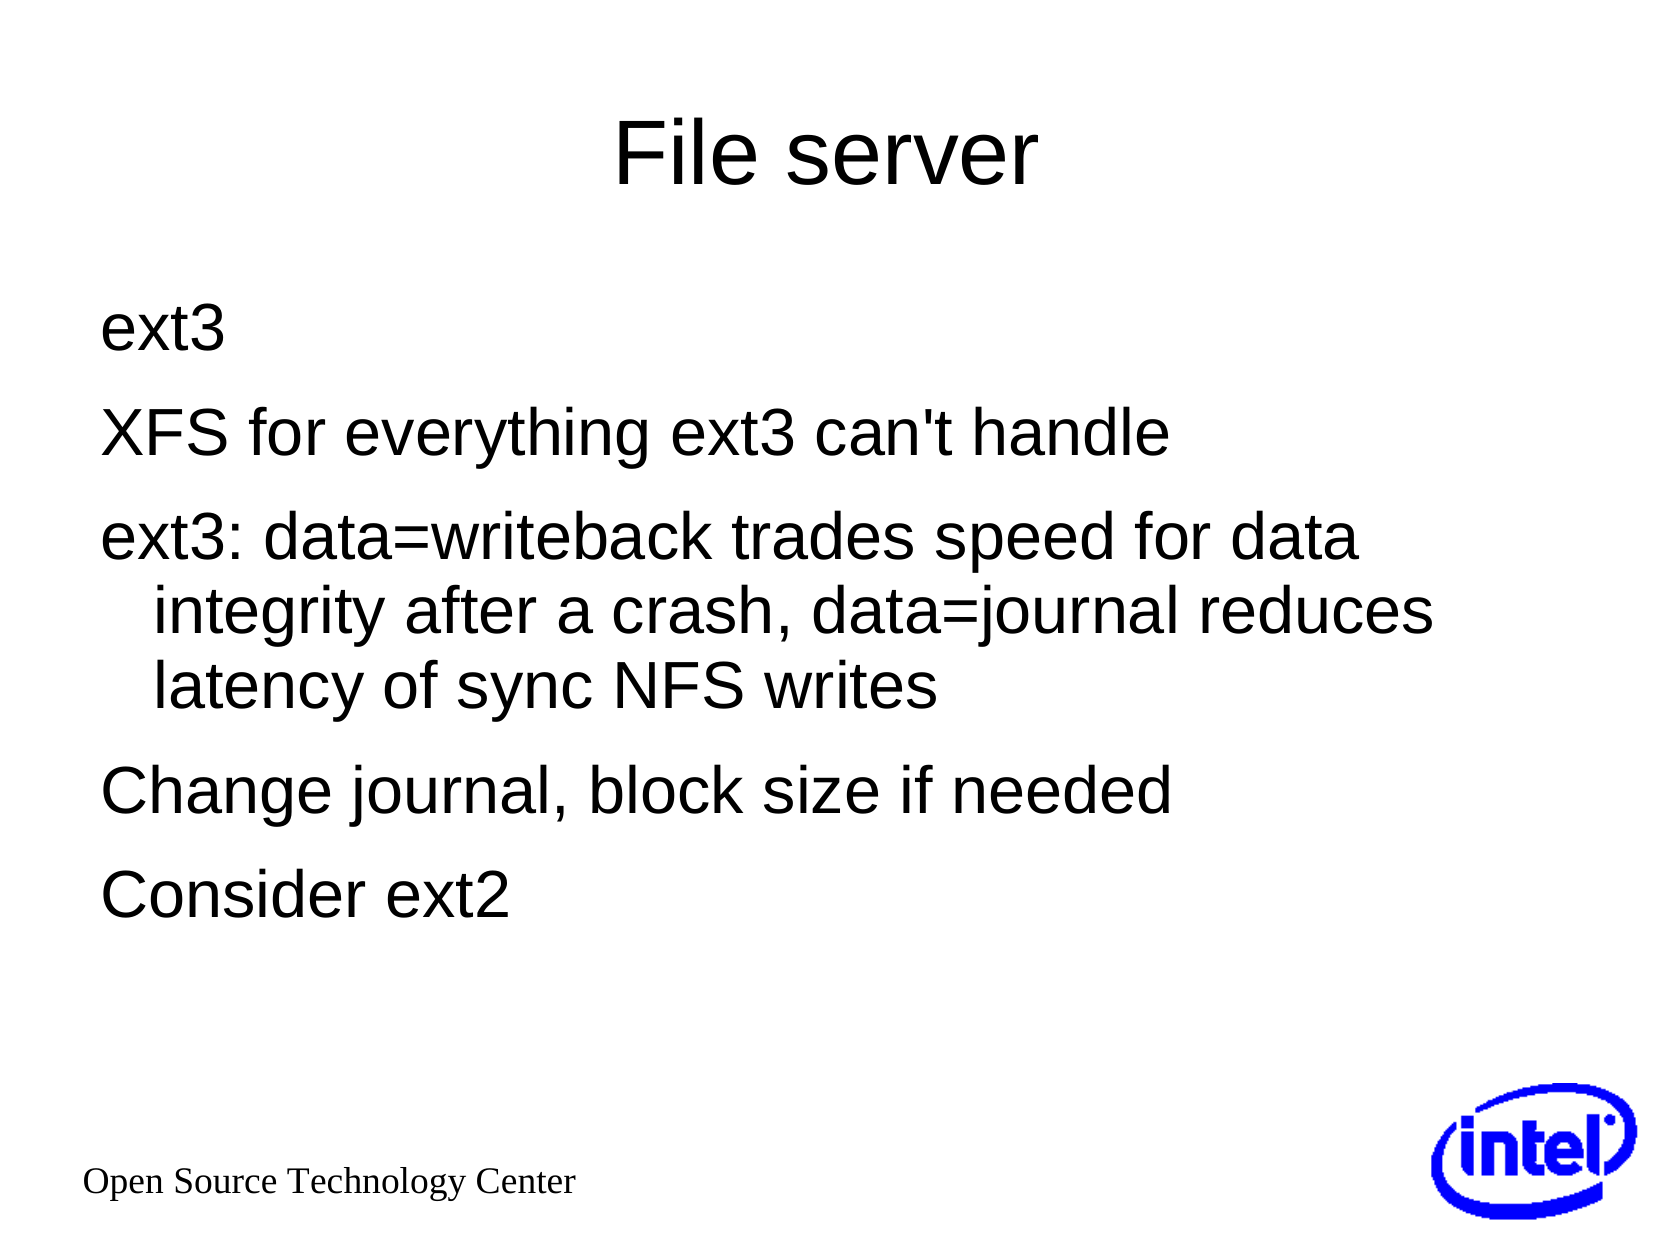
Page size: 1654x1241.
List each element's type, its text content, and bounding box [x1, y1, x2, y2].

picture [1430, 1083, 1639, 1223]
title File server [82, 49, 1571, 257]
list ext3 XFS for everything ext3 can't handle ext3: data=writeback trades speed for data integrity after a crash, data=journal reduces latency of sync NFS writes Change journal, block size if needed Consider ext2 [82, 290, 1571, 1109]
